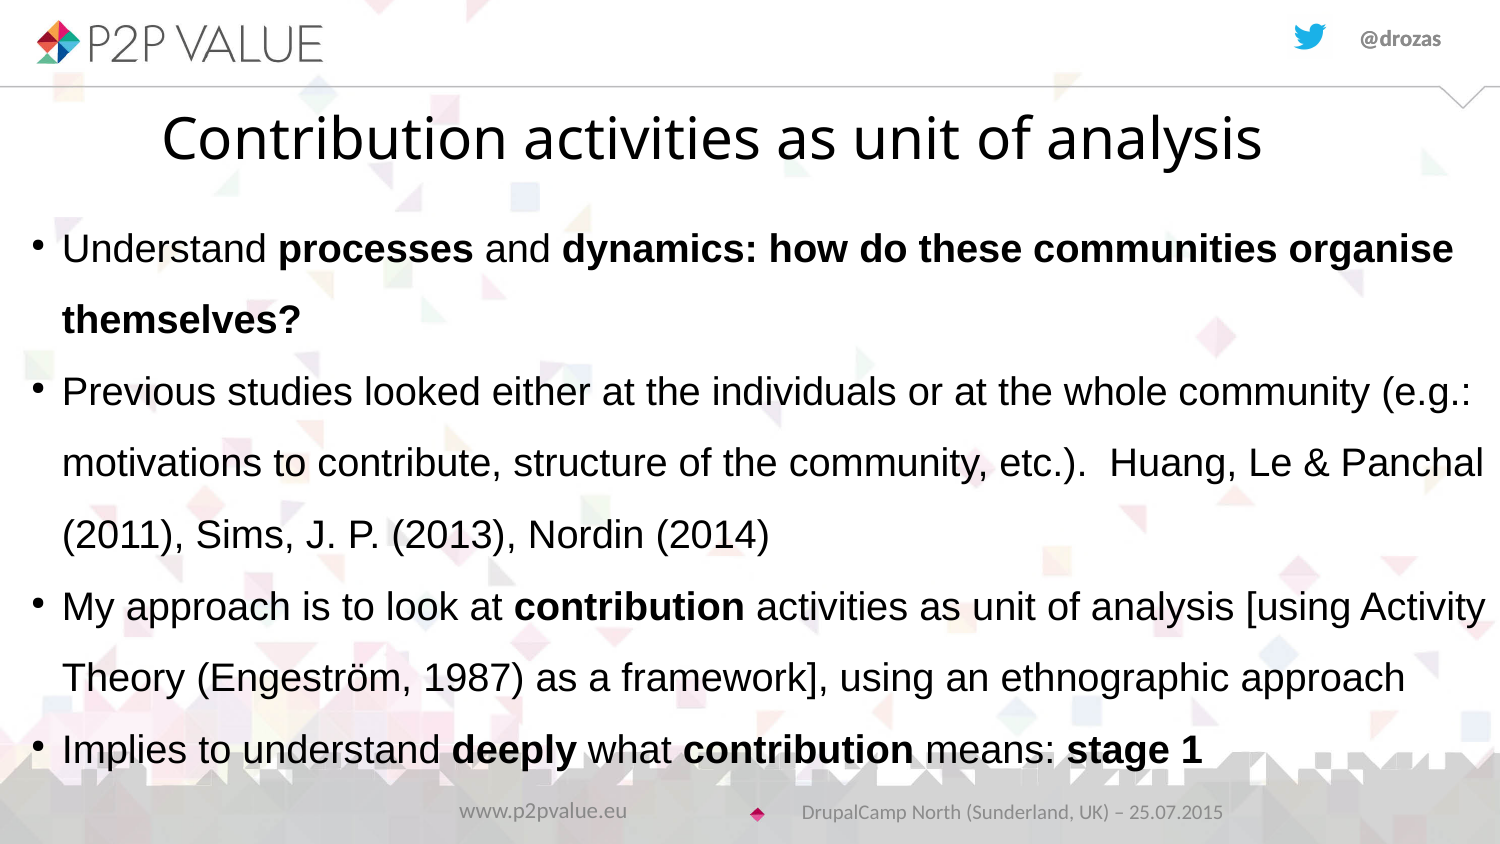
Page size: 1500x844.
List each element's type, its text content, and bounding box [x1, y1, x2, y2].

subtitle Understand processes and dynamics: how do these communities organise themselves? Previous studies looked either at the individuals or at the whole community (e.g.: motivations to contribute, structure of the community, etc.). Huang, Le & Panchal (2011), Sims, J. P. (2013), Nordin (2014) My approach is to look at contribution activities as unit of analysis [using Activity Theory (Engeström, 1987) as a framework], using an ethnographic approach Implies to understand deeply what contribution means: stage 1 [17, 191, 1500, 811]
title Contribution activities as unit of analysis [60, 92, 1366, 181]
text_box @drozas [1333, 15, 1455, 60]
picture [0, 0, 1500, 844]
text_box DrupalCamp North (Sunderland, UK) – 25.07.2015 [788, 788, 1481, 834]
text_box www.p2pvalue.eu [453, 789, 672, 829]
